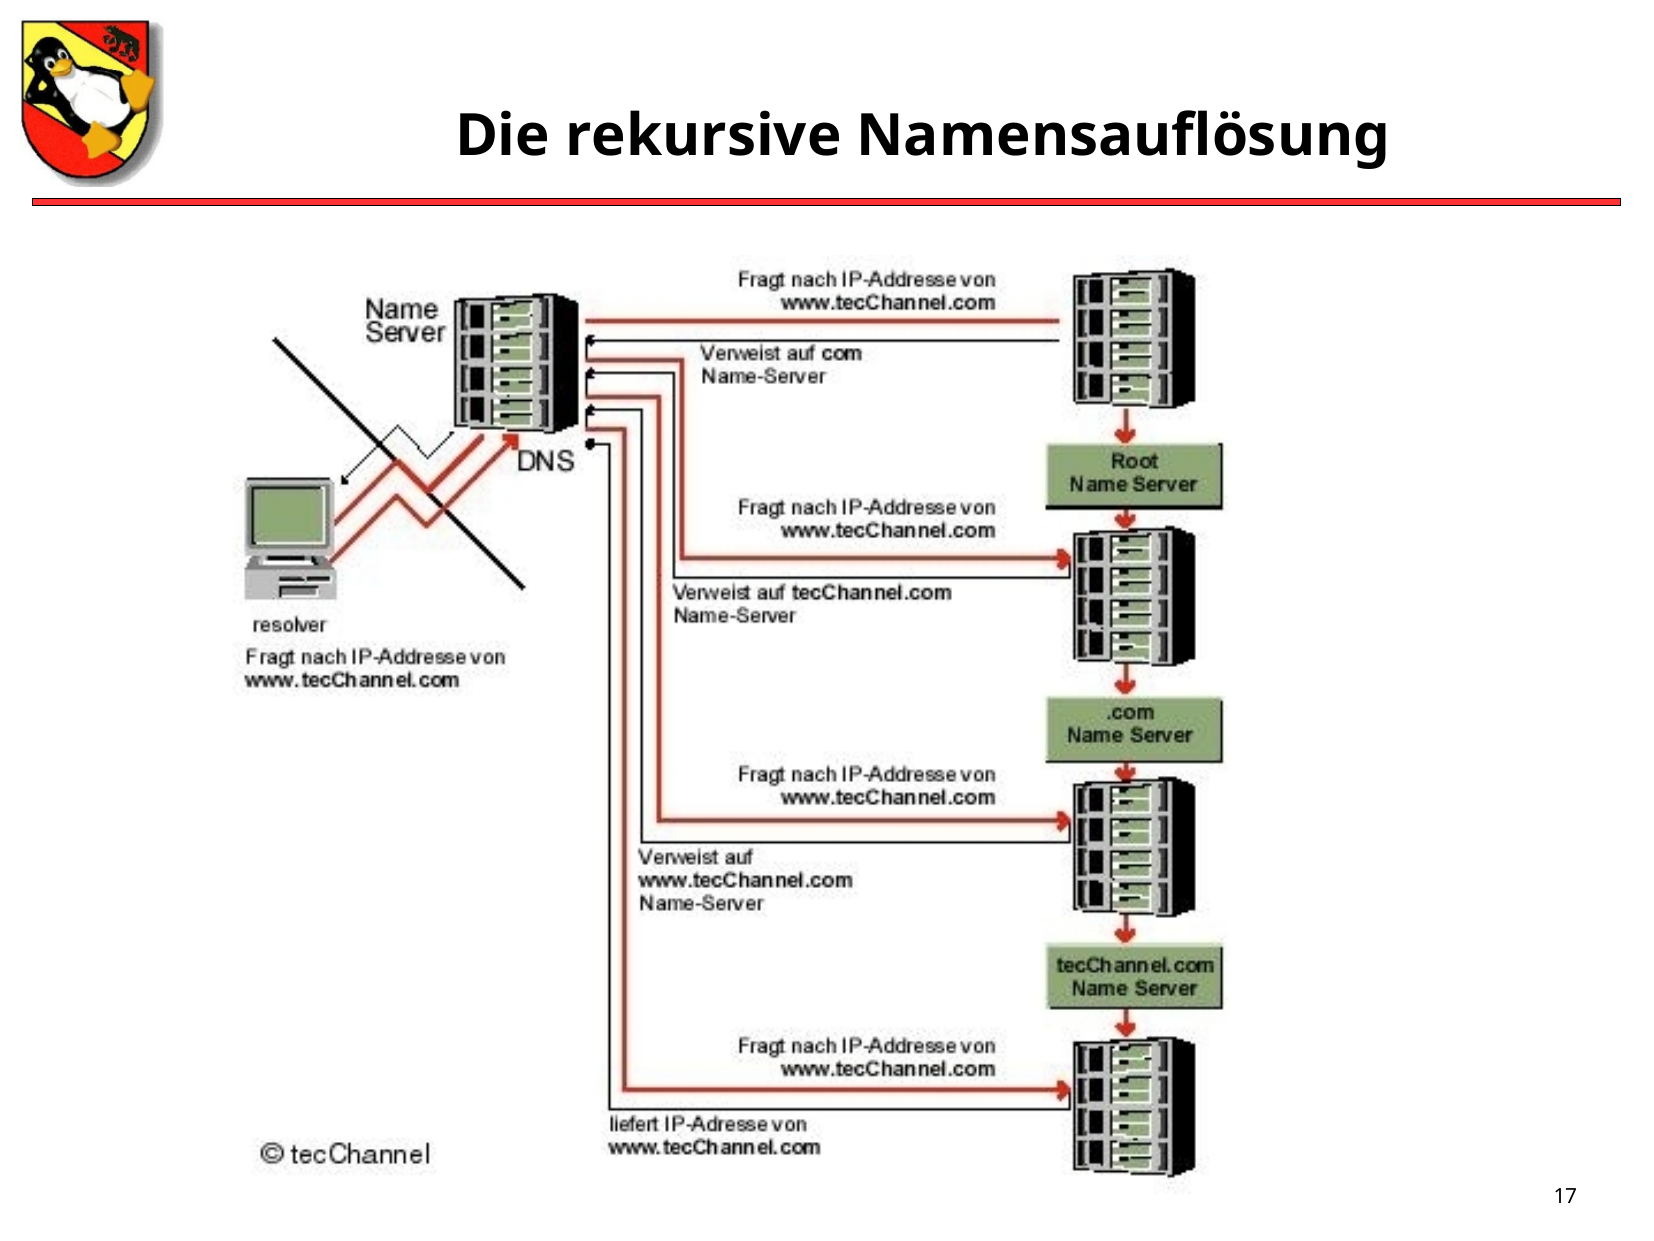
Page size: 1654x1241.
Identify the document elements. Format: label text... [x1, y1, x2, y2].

picture [197, 255, 1449, 1194]
title Die rekursive Namensauflösung [250, 88, 1595, 178]
picture [19, 18, 168, 187]
